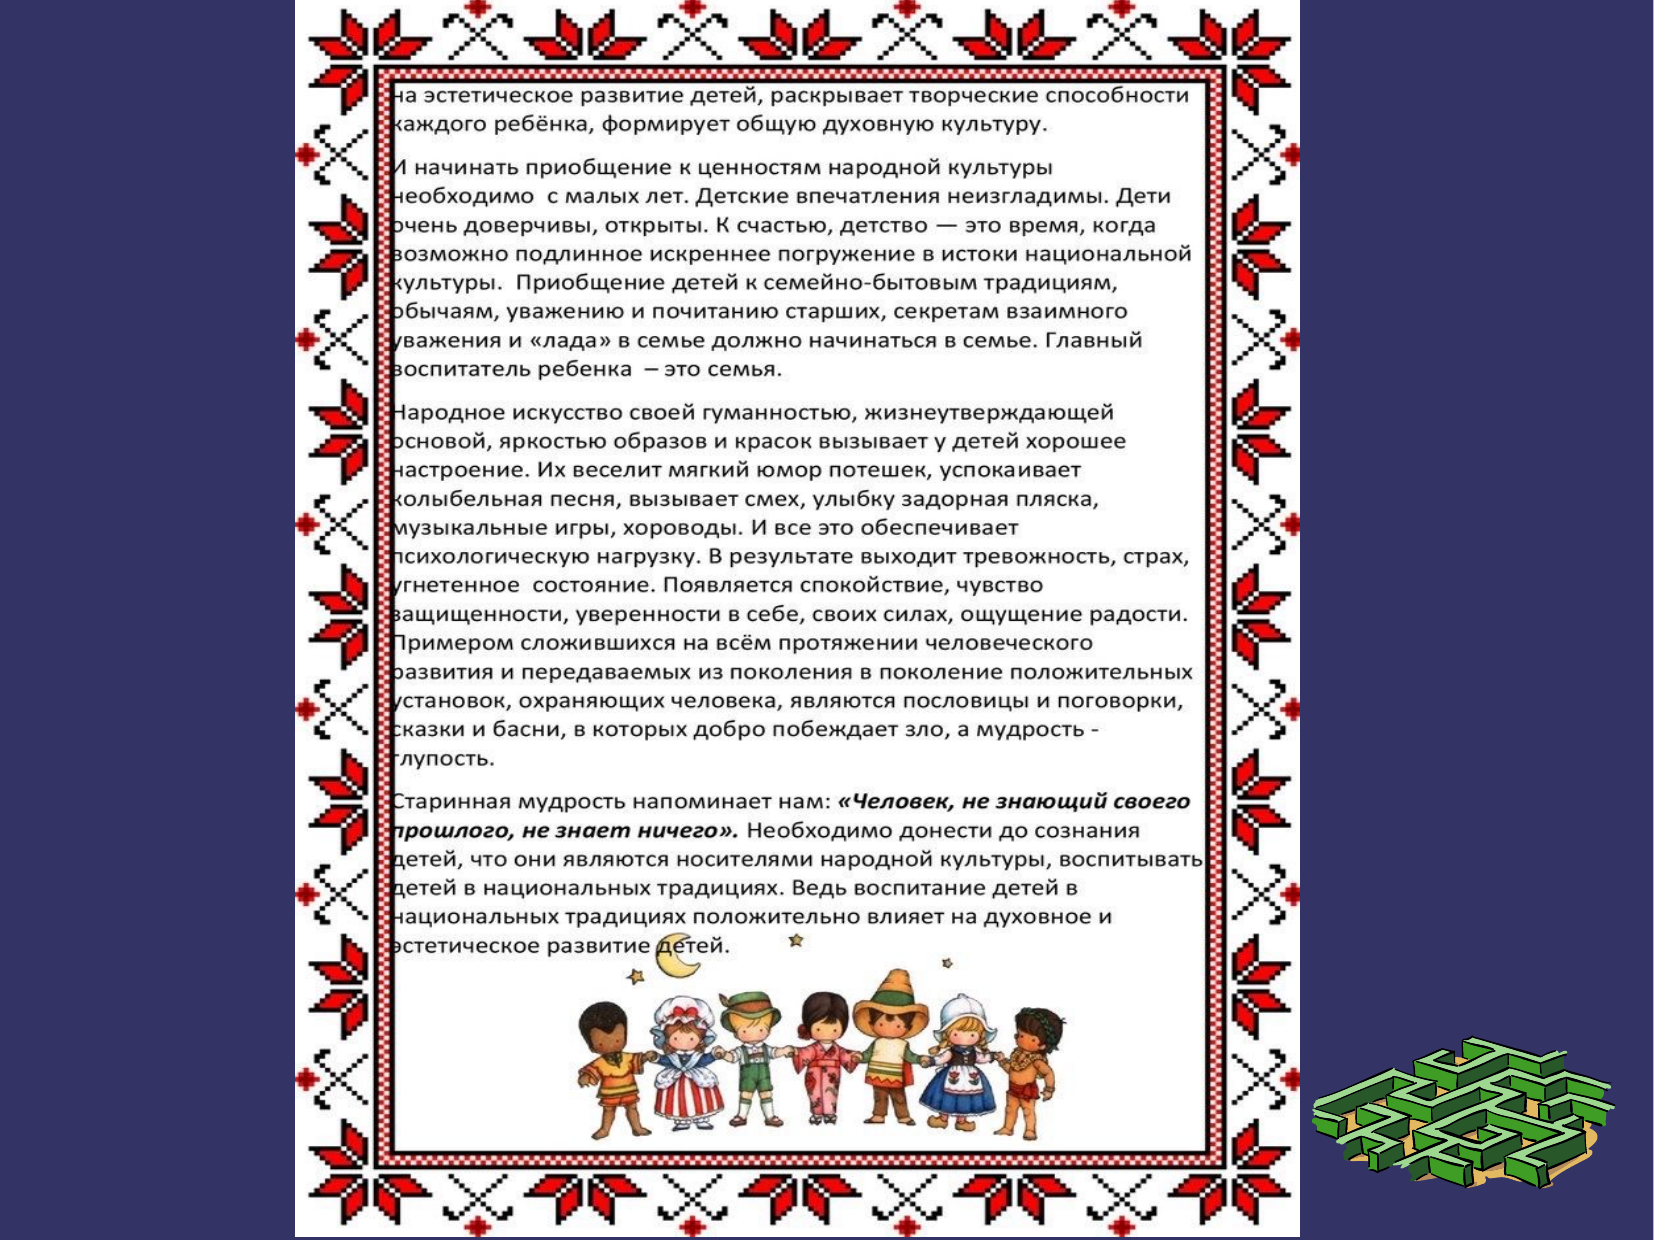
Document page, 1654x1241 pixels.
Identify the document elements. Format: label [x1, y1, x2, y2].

picture [295, 0, 1300, 1237]
